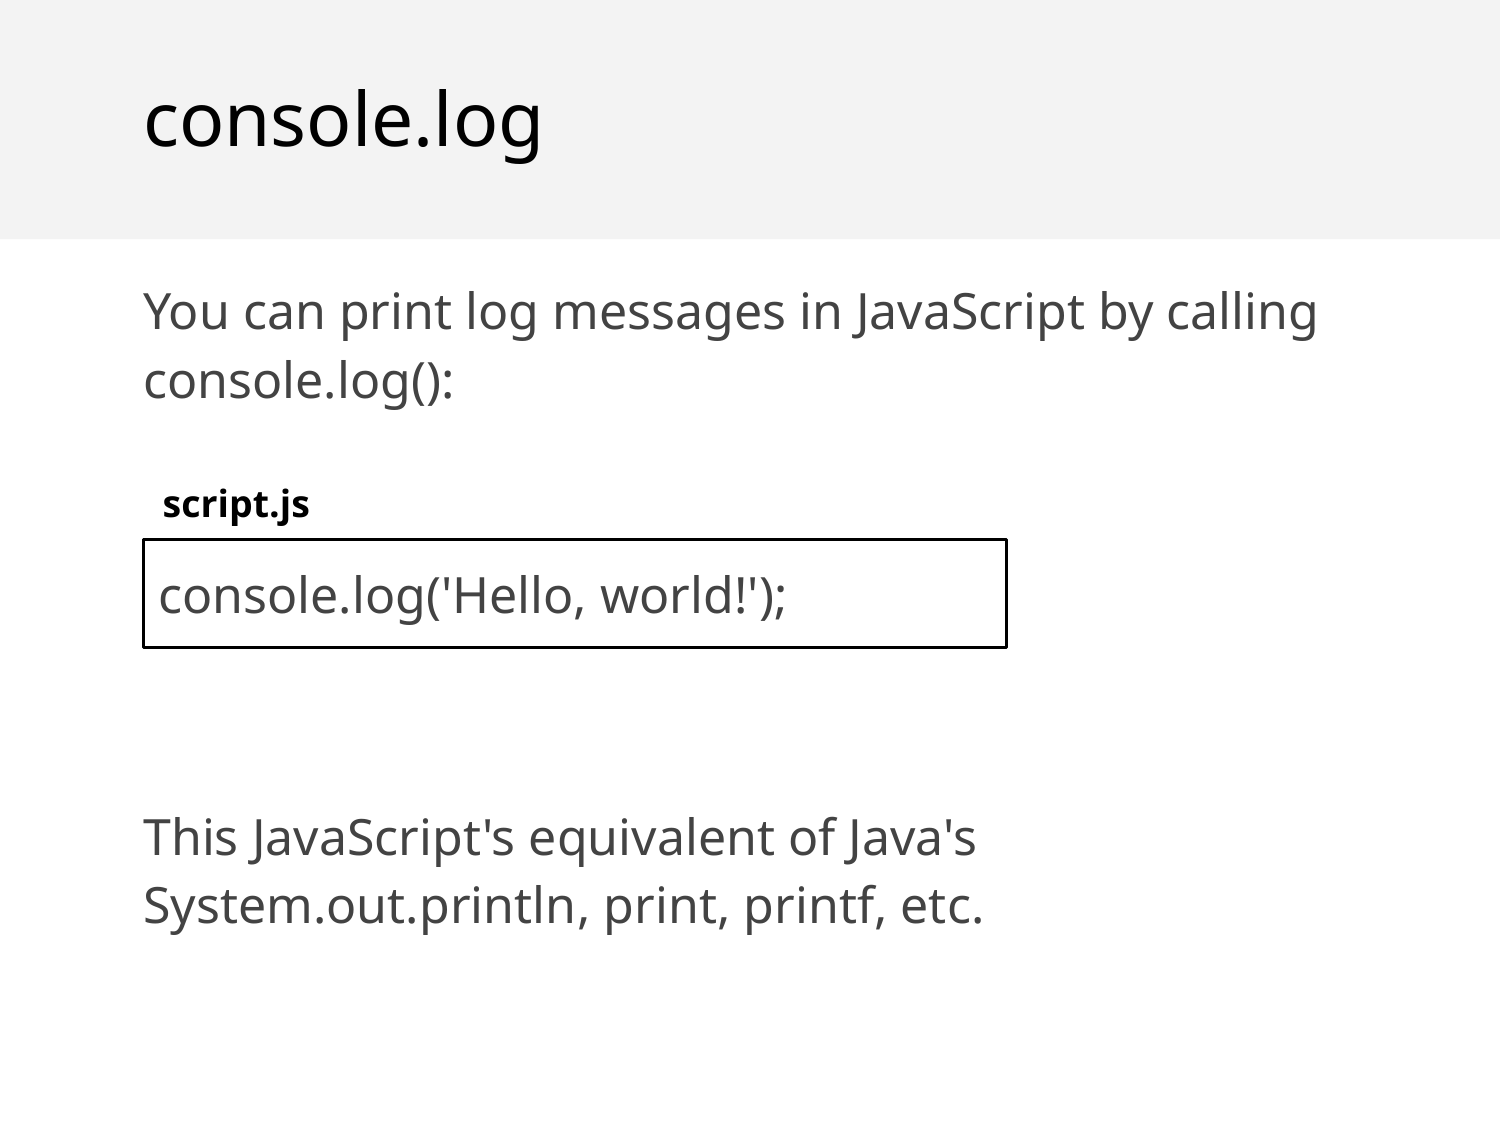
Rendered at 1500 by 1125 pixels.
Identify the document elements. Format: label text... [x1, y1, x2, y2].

title console.log [128, 56, 1372, 183]
list You can print log messages in JavaScript by calling console.log(): [128, 255, 1372, 421]
list This JavaScript's equivalent of Java's System.out.println, print, printf, etc. [128, 780, 1372, 946]
text_box script.js [147, 467, 327, 540]
text_box console.log('Hello, world!'); [143, 539, 1007, 648]
